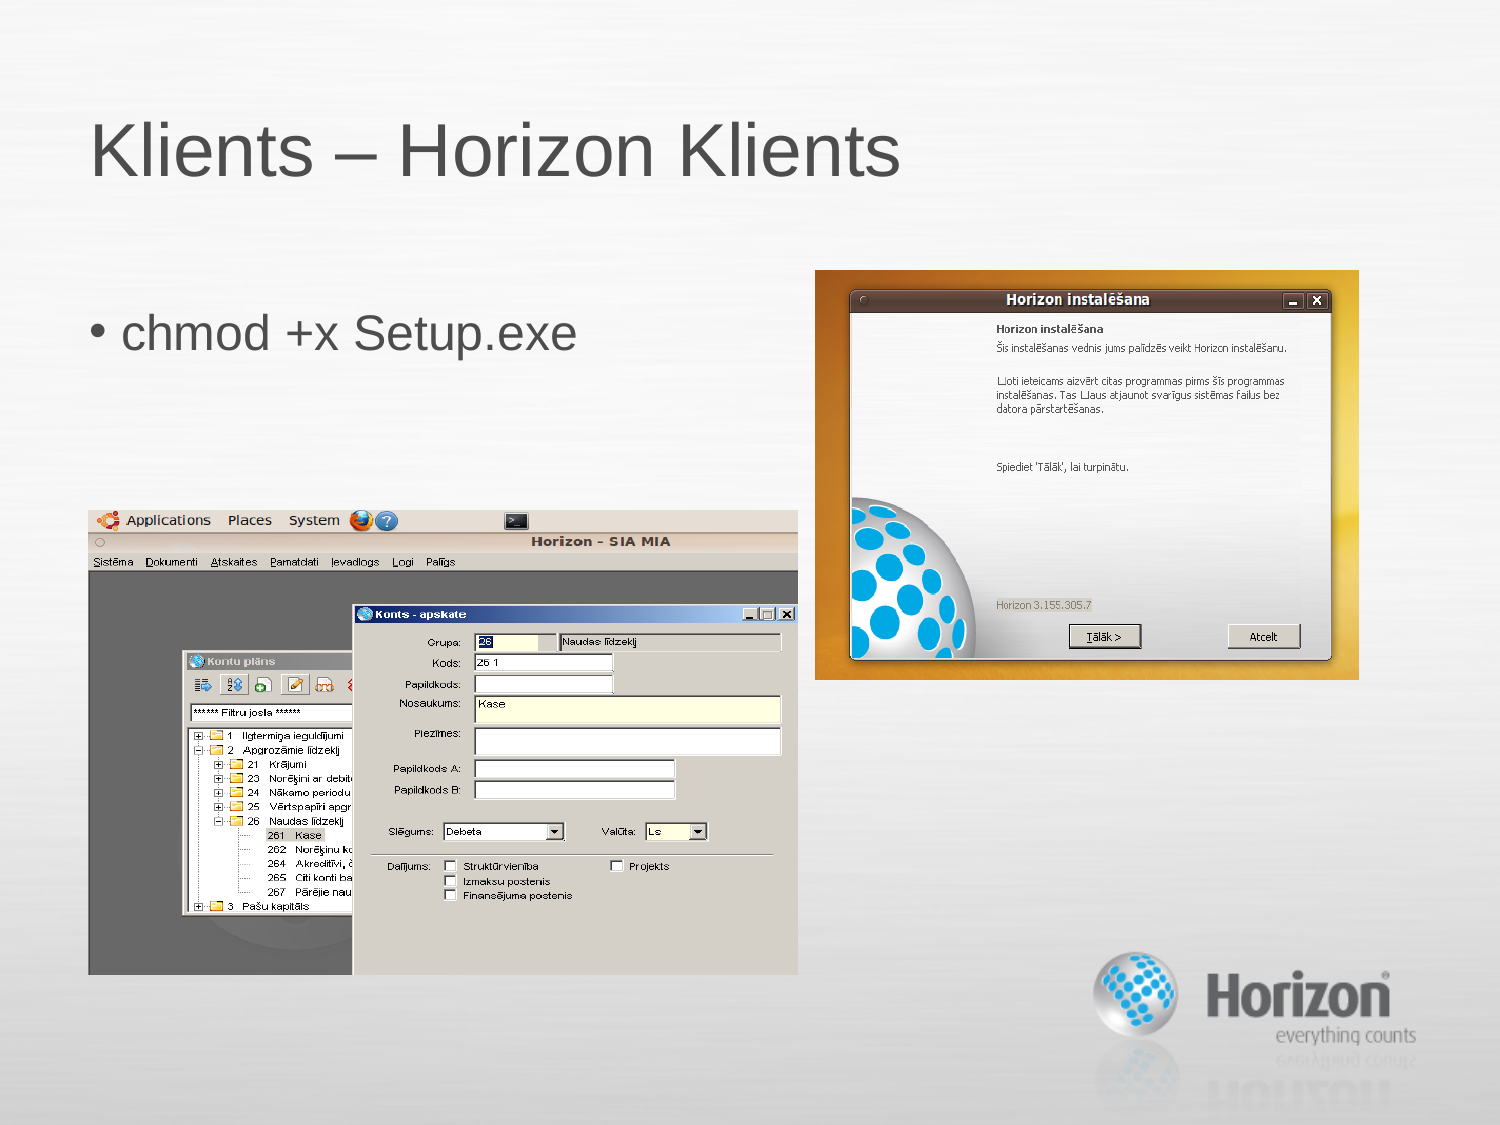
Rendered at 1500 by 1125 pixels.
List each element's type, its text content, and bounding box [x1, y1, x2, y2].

picture [0, 0, 1500, 1125]
list chmod +x Setup.exe [75, 262, 1426, 956]
title Klients – Horizon Klients [75, 44, 1426, 248]
